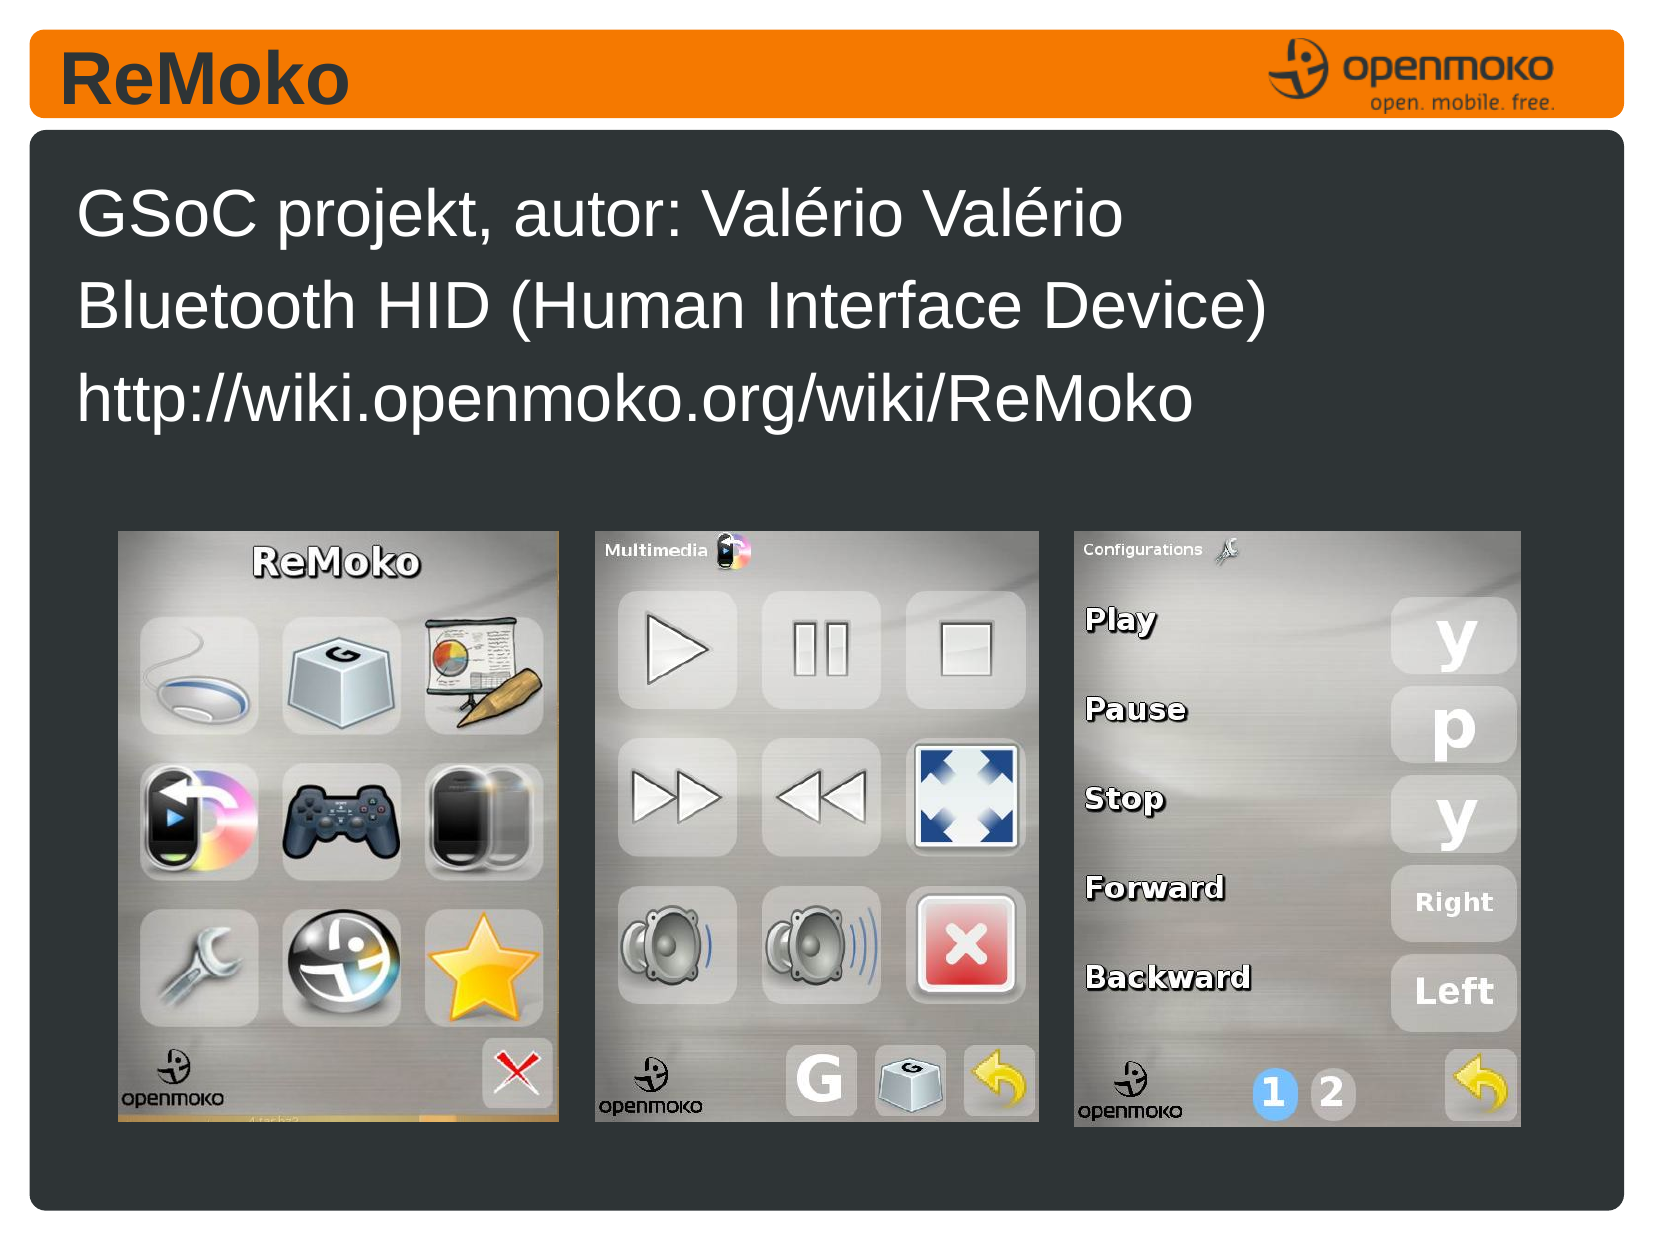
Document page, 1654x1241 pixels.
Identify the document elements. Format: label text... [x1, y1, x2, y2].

picture [595, 531, 1039, 1123]
list GSoC projekt, autor: Valério Valério Bluetooth HID (Human Interface Device) http://wiki.openmoko.org/wiki/ReMoko [76, 175, 1565, 1093]
picture [1074, 531, 1521, 1127]
title ReMoko [59, 29, 1361, 128]
picture [118, 531, 559, 1123]
picture [1361, 38, 1554, 114]
